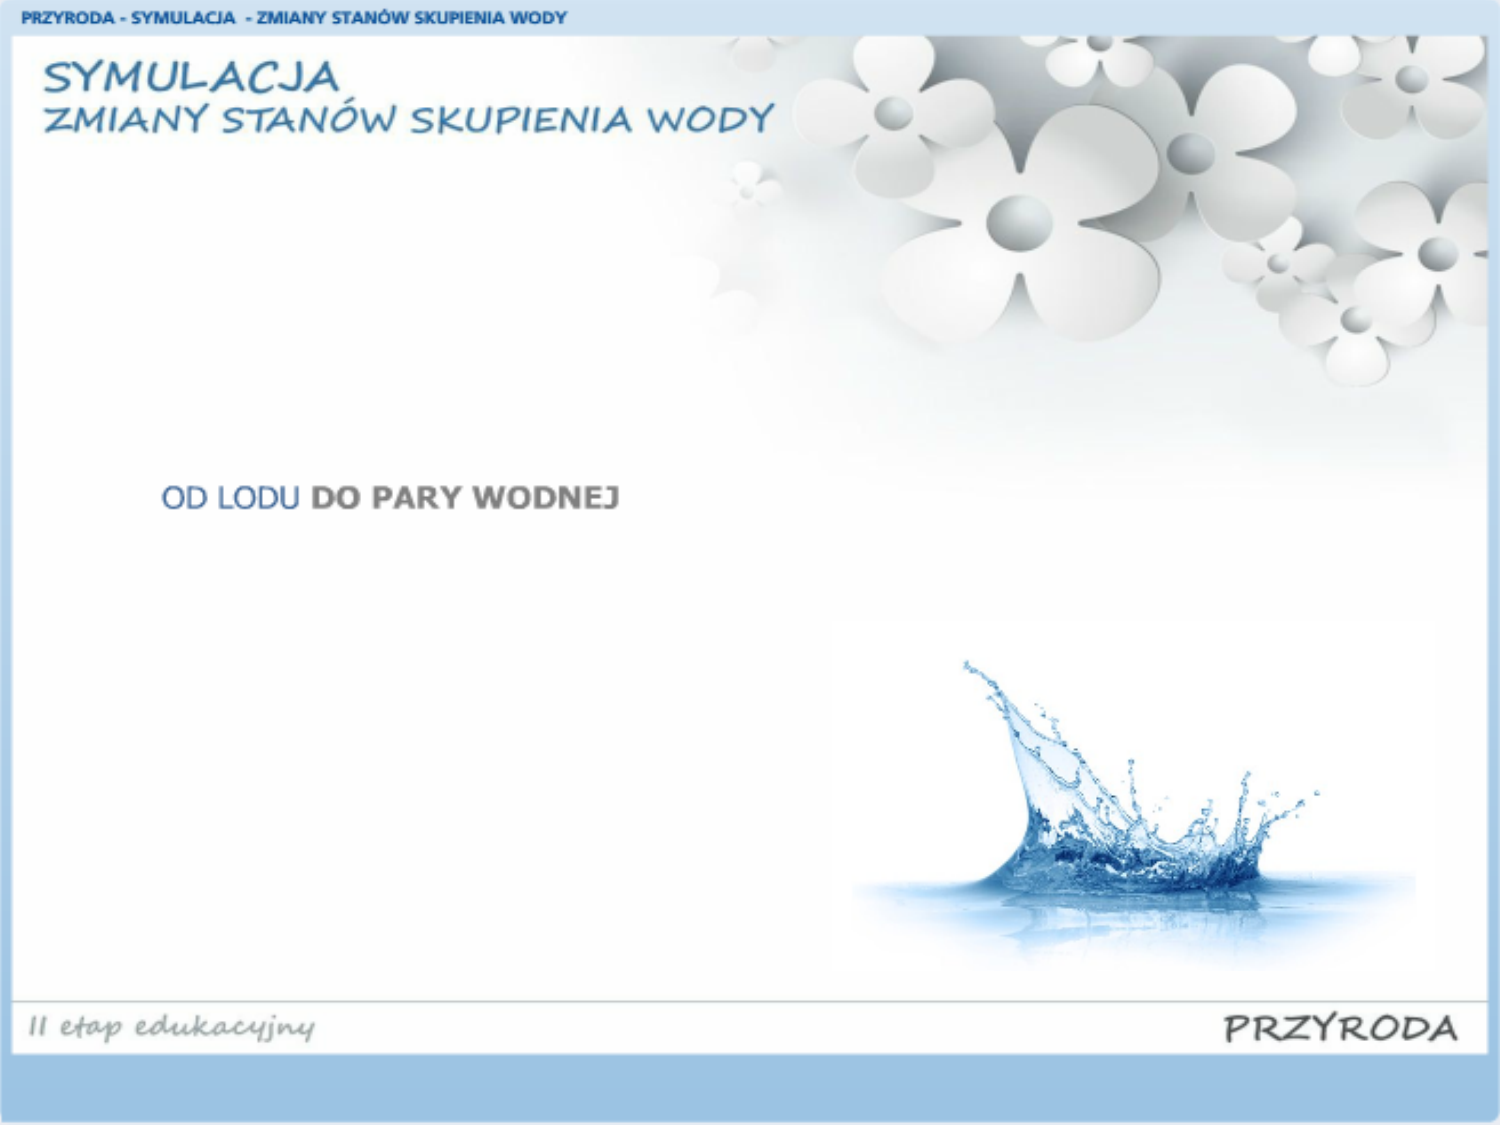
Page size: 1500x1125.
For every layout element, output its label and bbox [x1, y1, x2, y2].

picture [0, 0, 1500, 1125]
text_box [141, 457, 645, 527]
